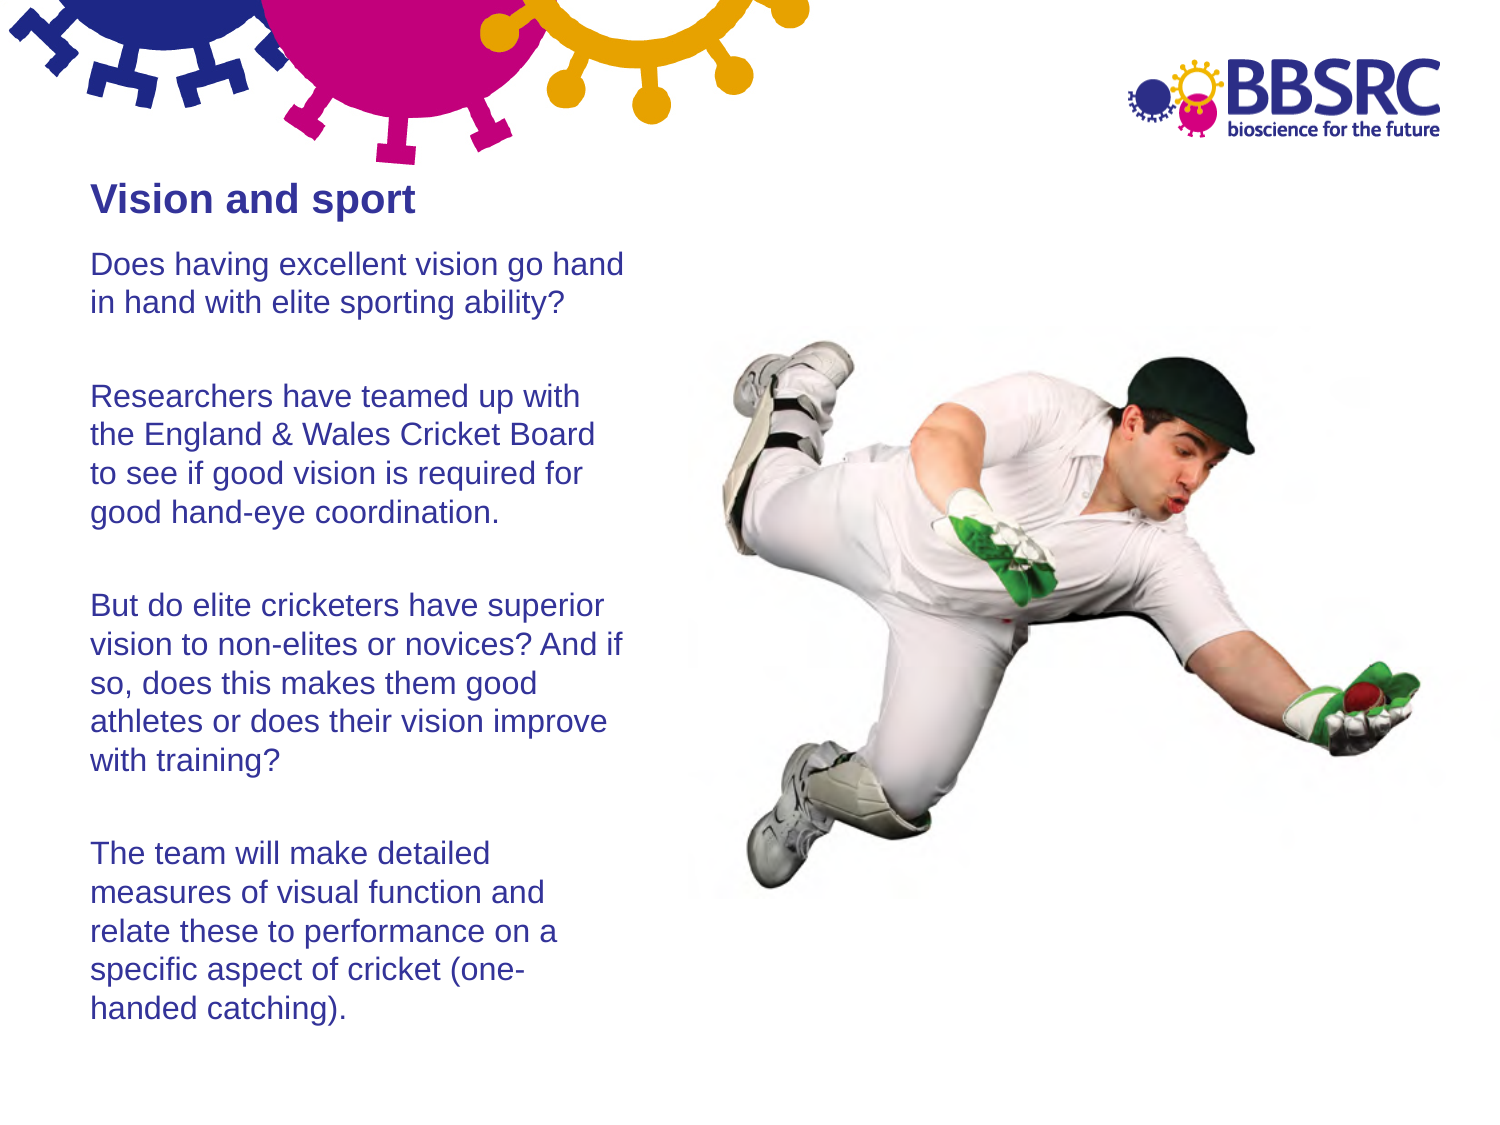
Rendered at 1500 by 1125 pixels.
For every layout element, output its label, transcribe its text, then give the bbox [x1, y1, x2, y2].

list Does having excellent vision go hand in hand with elite sporting ability? Researchers have teamed up with the England & Wales Cricket Board to see if good vision is required for good hand-eye coordination. But do elite cricketers have superior vision to non-elites or novices? And if so, does this makes them good athletes or does their vision improve with training? The team will make detailed measures of visual function and relate these to performance on a specific aspect of cricket (one-handed catching). [75, 235, 644, 1095]
title Vision and sport [75, 88, 569, 235]
picture [688, 326, 1500, 899]
